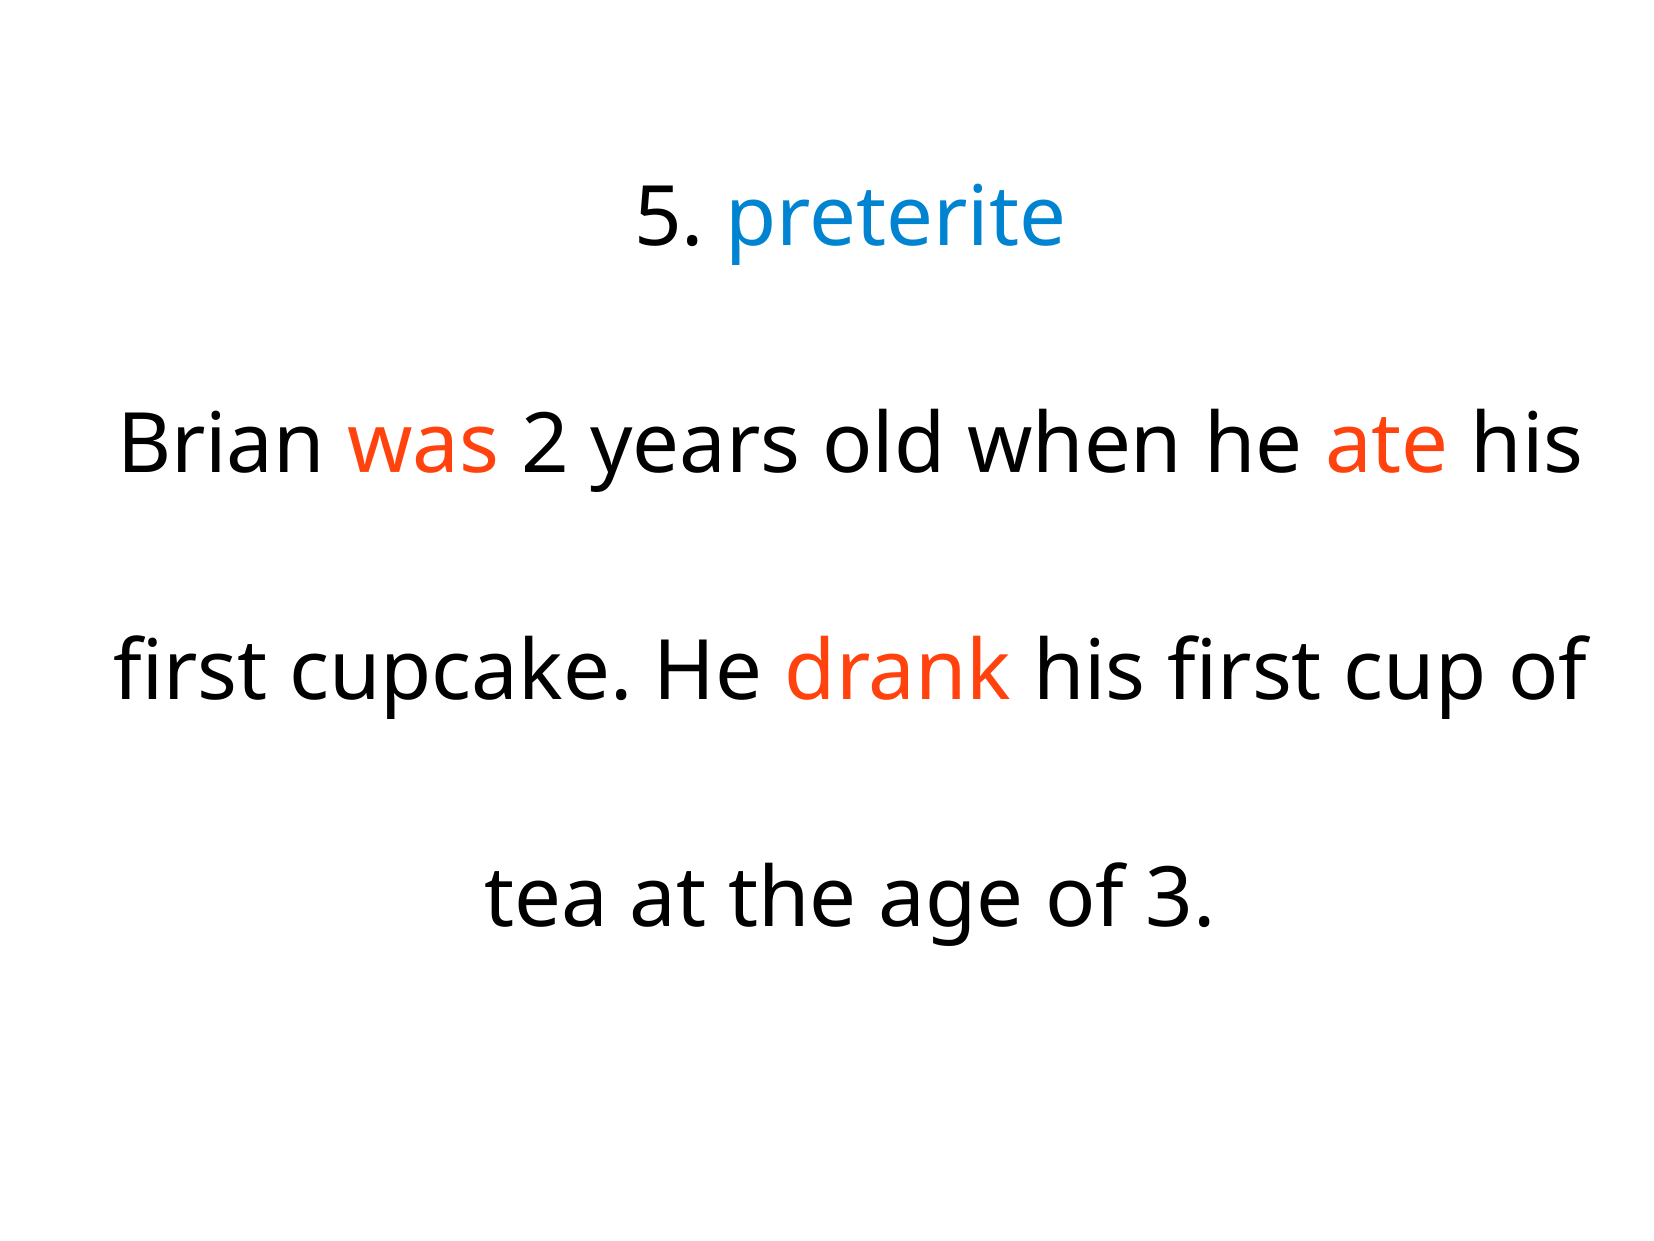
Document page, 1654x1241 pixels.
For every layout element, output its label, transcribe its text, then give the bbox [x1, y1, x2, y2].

text_box 5. preterite Brian was 2 years old when he ate his first cupcake. He drank his first cup of tea at the age of 3. [59, 35, 1642, 1225]
